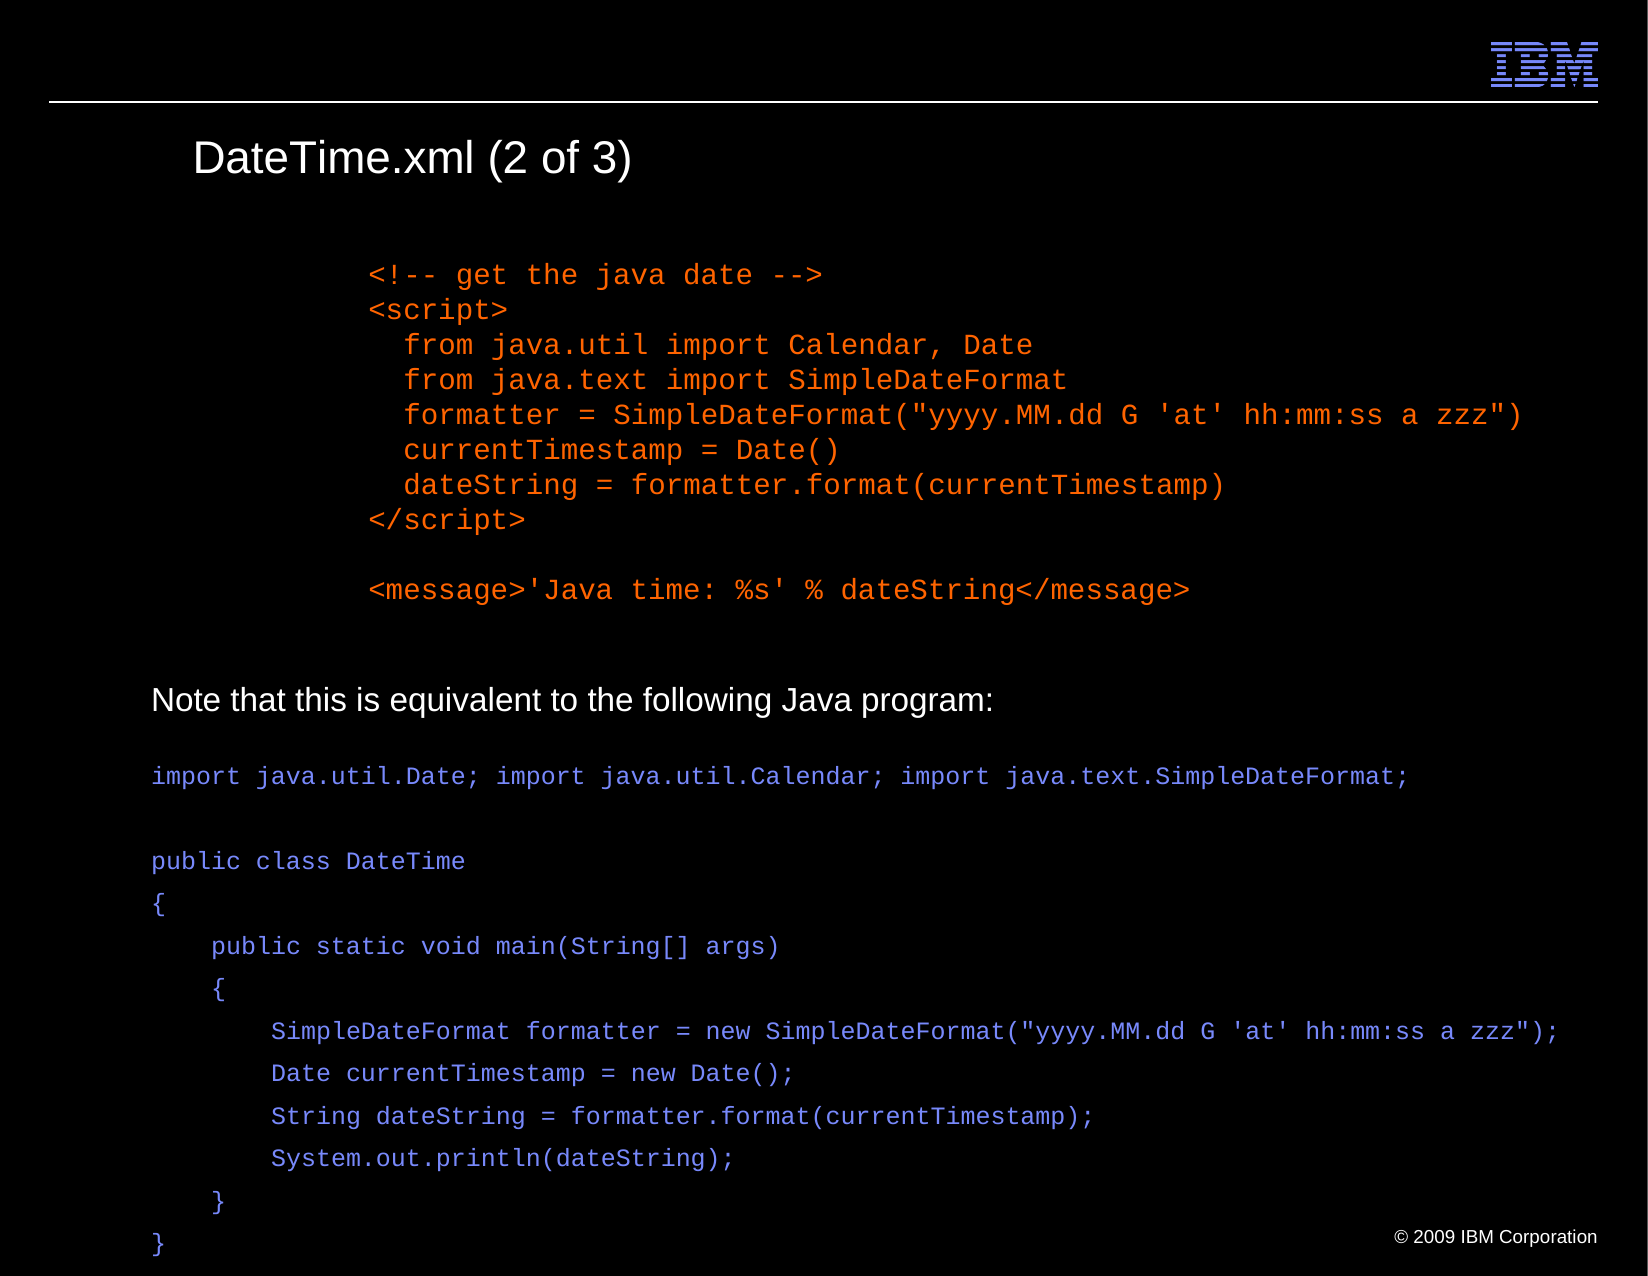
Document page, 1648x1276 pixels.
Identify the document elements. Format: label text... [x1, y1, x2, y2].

picture [1491, 42, 1598, 87]
text_box <!-- get the java date --> <script> from java.util import Calendar, Date from java.text import SimpleDateFormat formatter = SimpleDateFormat("yyyy.MM.dd G 'at' hh:mm:ss a zzz") currentTimestamp = Date() dateString = formatter.format(currentTimestamp) </script> <message>'Java time: %s' % dateString</message> [248, 212, 1648, 675]
title DateTime.xml (2 of 3) [175, 125, 1648, 219]
text_box Note that this is equivalent to the following Java program: import java.util.Date; import java.util.Calendar; import java.text.SimpleDateFormat; public class DateTime { public static void main(String[] args) { SimpleDateFormat formatter = new SimpleDateFormat("yyyy.MM.dd G 'at' hh:mm:ss a zzz"); Date currentTimestamp = new Date(); String dateString = formatter.format(currentTimestamp); System.out.println(dateString); } } [136, 675, 1648, 1276]
